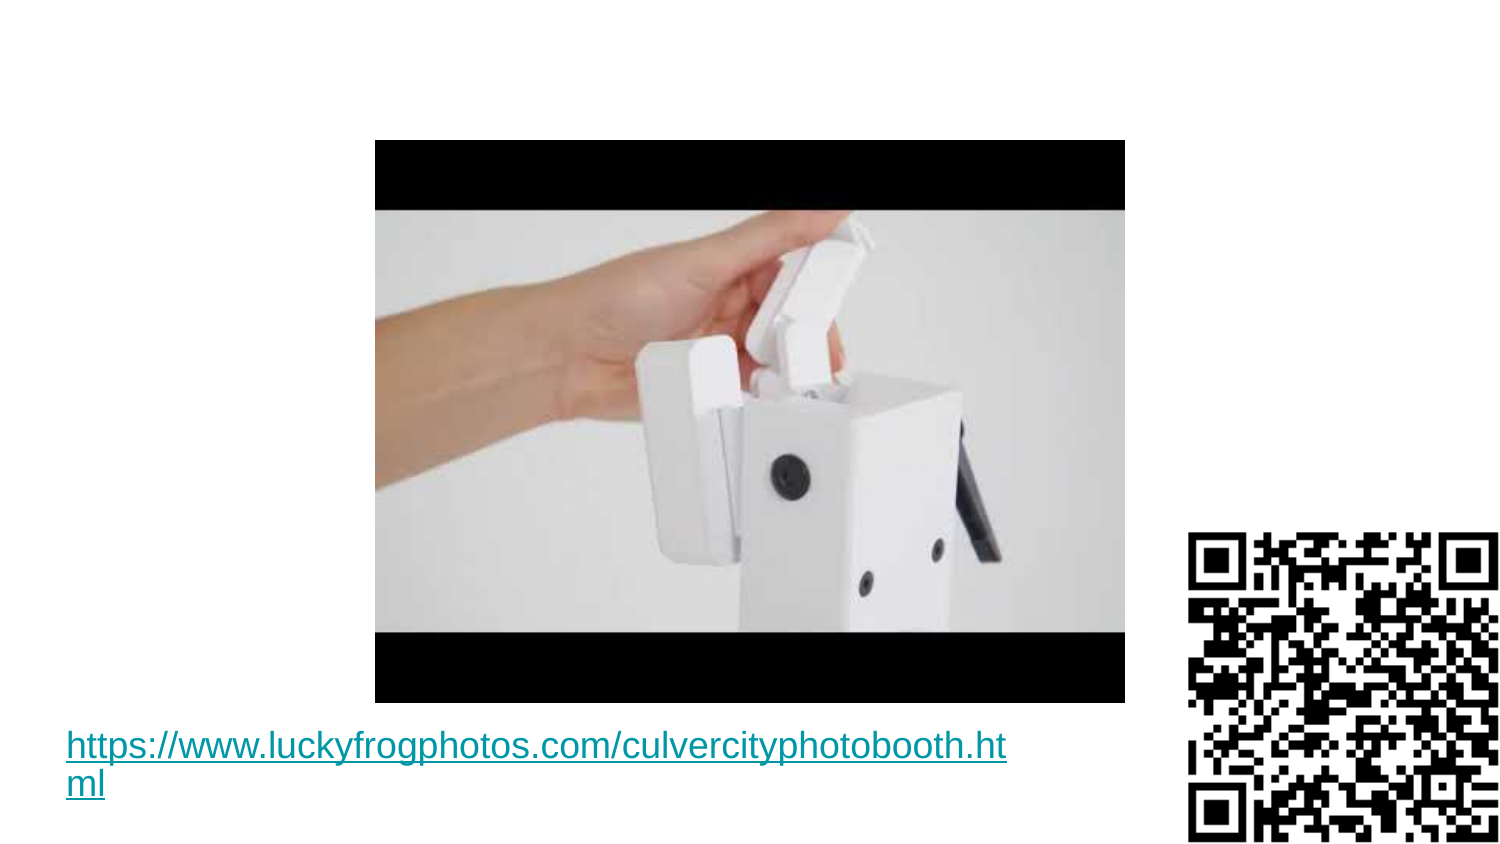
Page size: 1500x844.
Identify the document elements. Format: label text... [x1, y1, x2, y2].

picture [1187, 531, 1500, 844]
list https://www.luckyfrogphotos.com/culvercityphotobooth.html [51, 694, 1036, 794]
picture [375, 140, 1125, 704]
